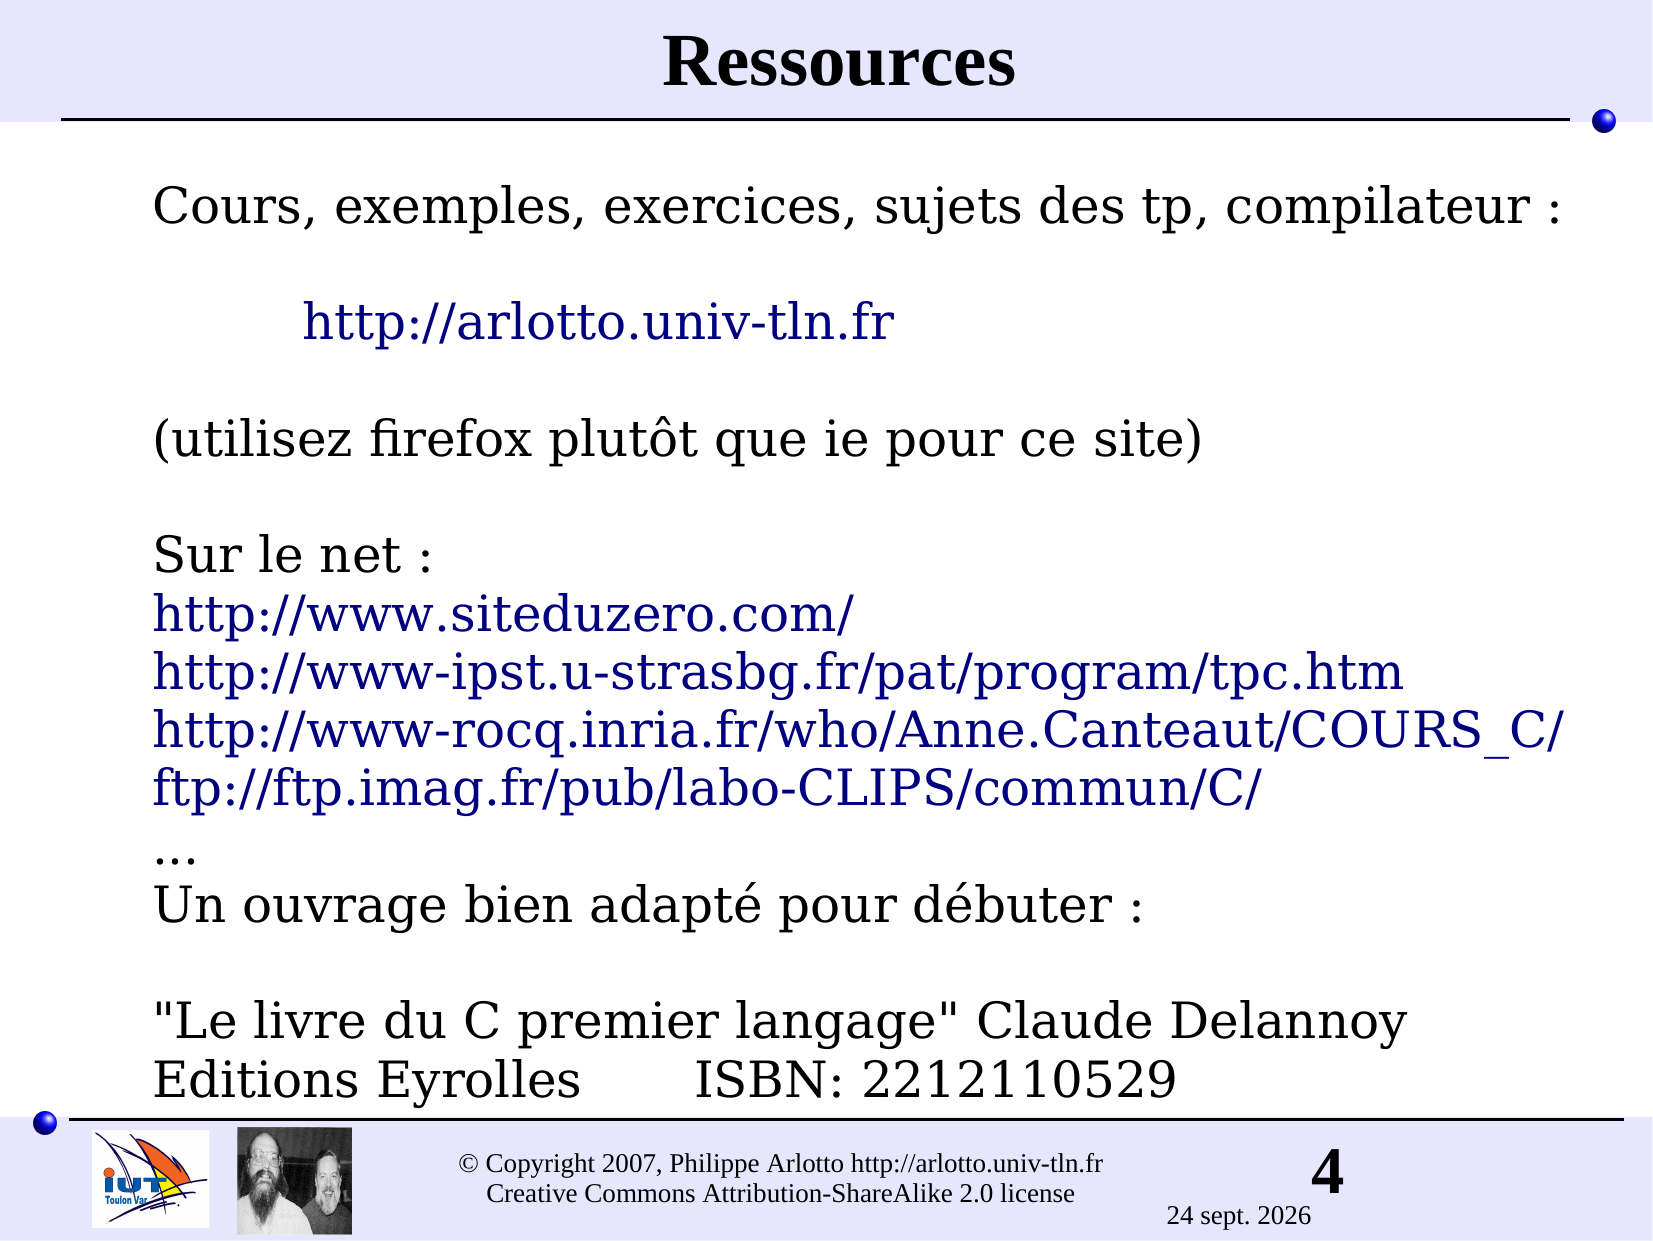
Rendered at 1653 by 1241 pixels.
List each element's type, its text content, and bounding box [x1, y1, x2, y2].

text_box Cours, exemples, exercices, sujets des tp, compilateur : http://arlotto.univ-tln.fr (utilisez firefox plutôt que ie pour ce site) Sur le net : http://www.siteduzero.com/ http://www-ipst.u-strasbg.fr/pat/program/tpc.htm http://www-rocq.inria.fr/who/Anne.Canteaut/COURS_C/ ftp://ftp.imag.fr/pub/labo-CLIPS/commun/C/ ... Un ouvrage bien adapté pour débuter : "Le livre du C premier langage" Claude Delannoy Editions Eyrolles ISBN: 2212110529 [152, 177, 1565, 1180]
picture [237, 1180, 352, 1235]
title Ressources [95, 11, 1585, 110]
